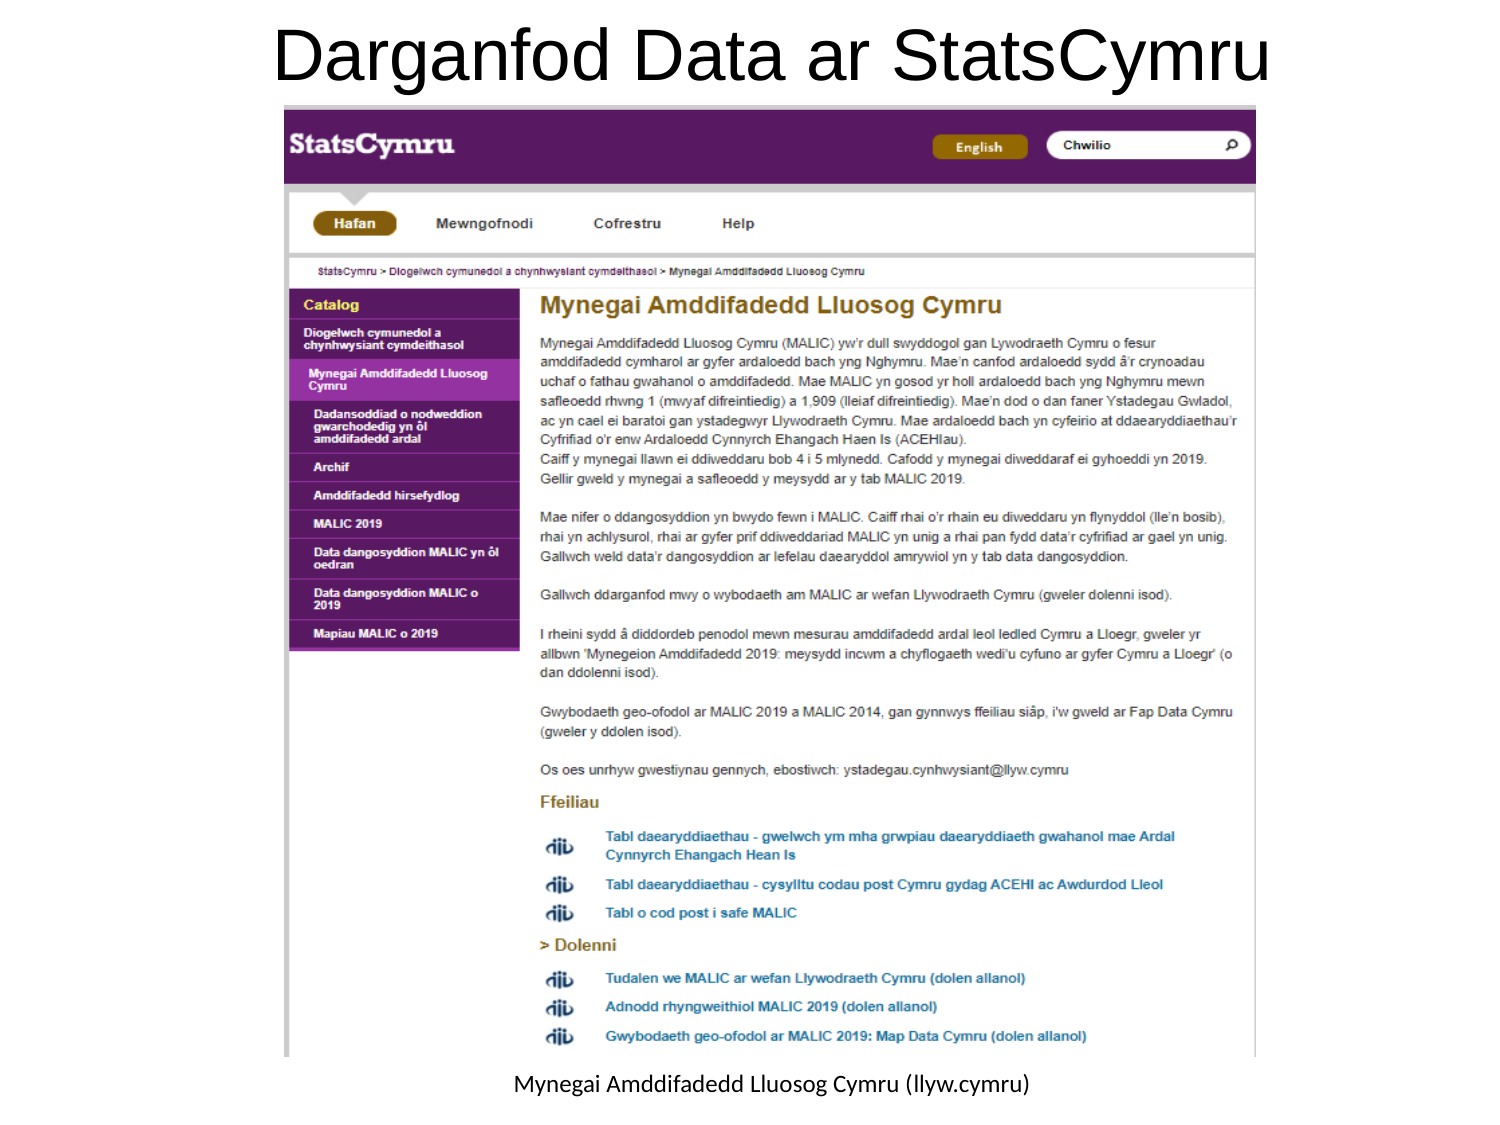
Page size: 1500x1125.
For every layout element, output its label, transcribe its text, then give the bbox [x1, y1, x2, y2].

picture [284, 106, 1256, 1057]
text_box Mynegai Amddifadedd Lluosog Cymru (llyw.cymru) [0, 1060, 1500, 1125]
text_box Darganfod Data ar StatsCymru [257, 0, 1288, 103]
